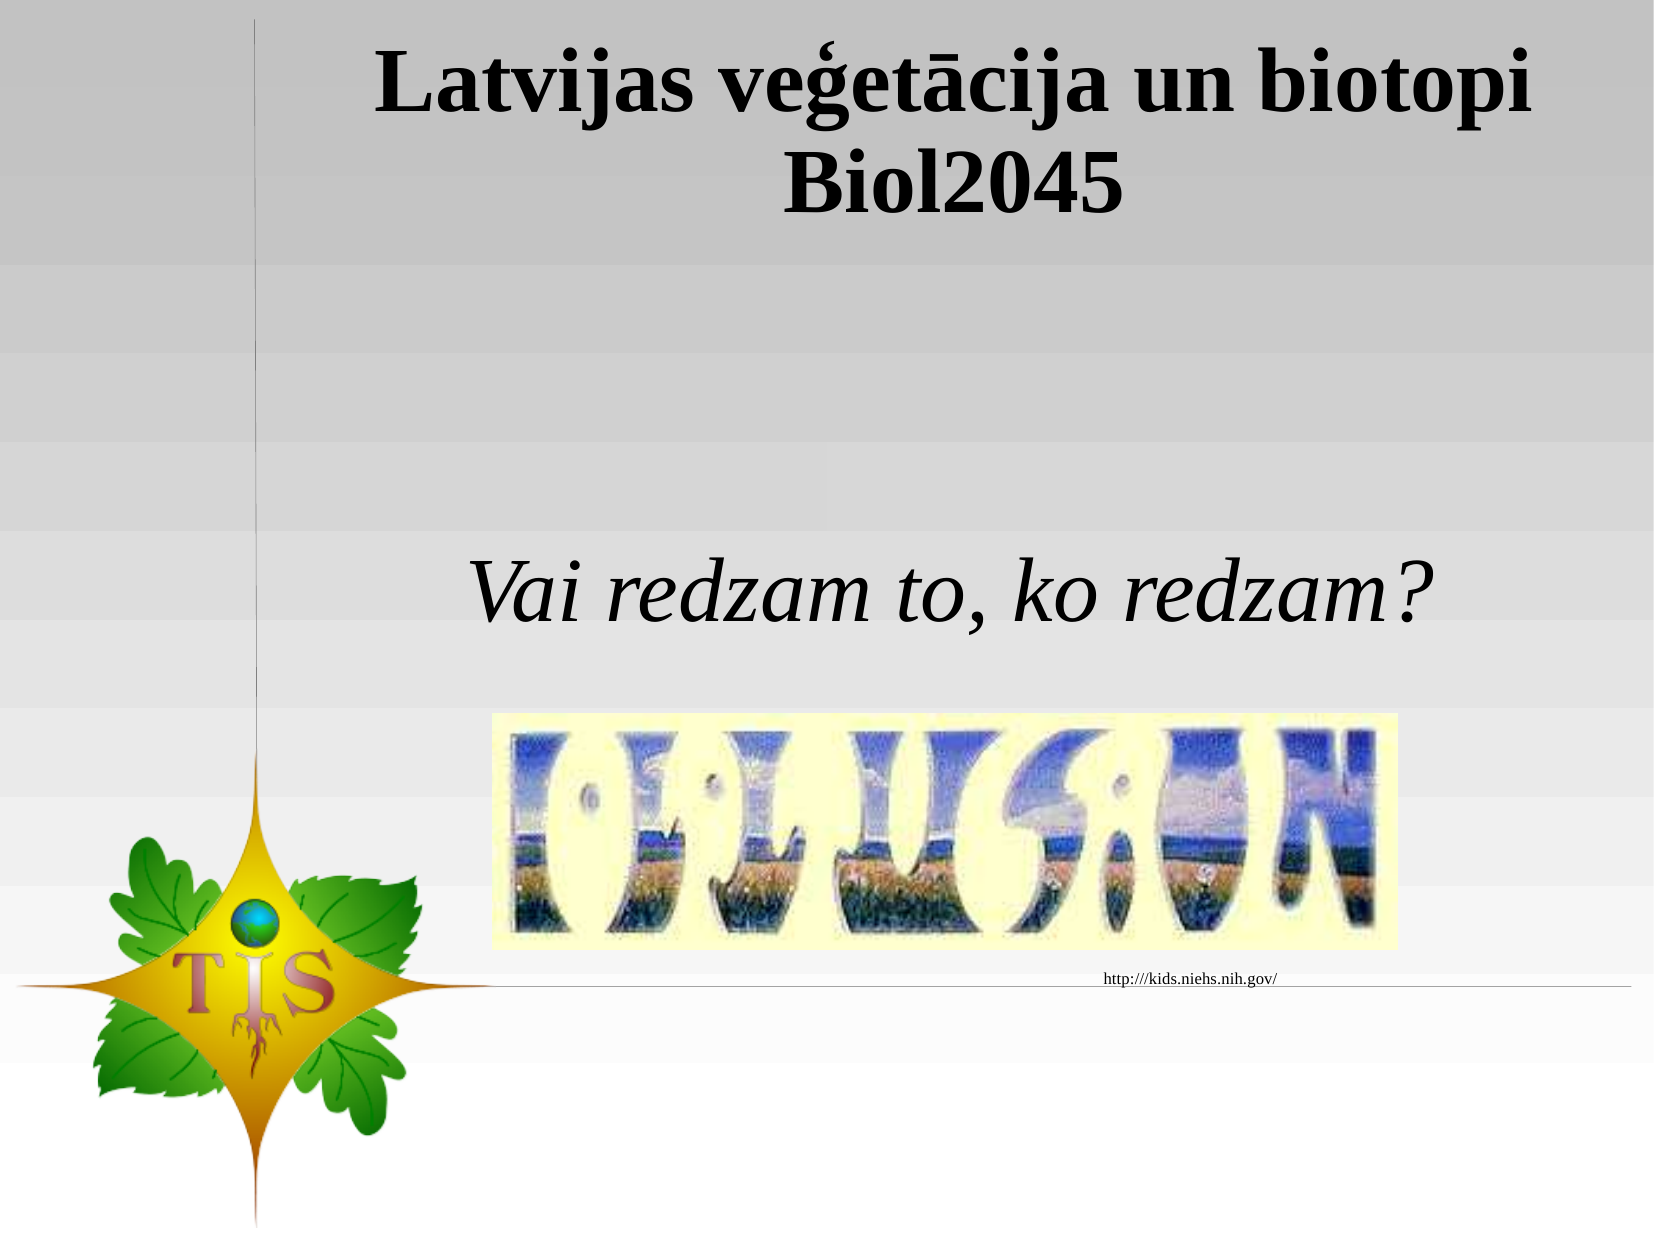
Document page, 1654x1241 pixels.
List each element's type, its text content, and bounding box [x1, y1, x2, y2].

picture [0, 0, 1654, 1241]
text_box http:///kids.niehs.nih.gov/ [1103, 969, 1618, 1025]
title Vai redzam to, ko redzam? [295, 324, 1607, 857]
